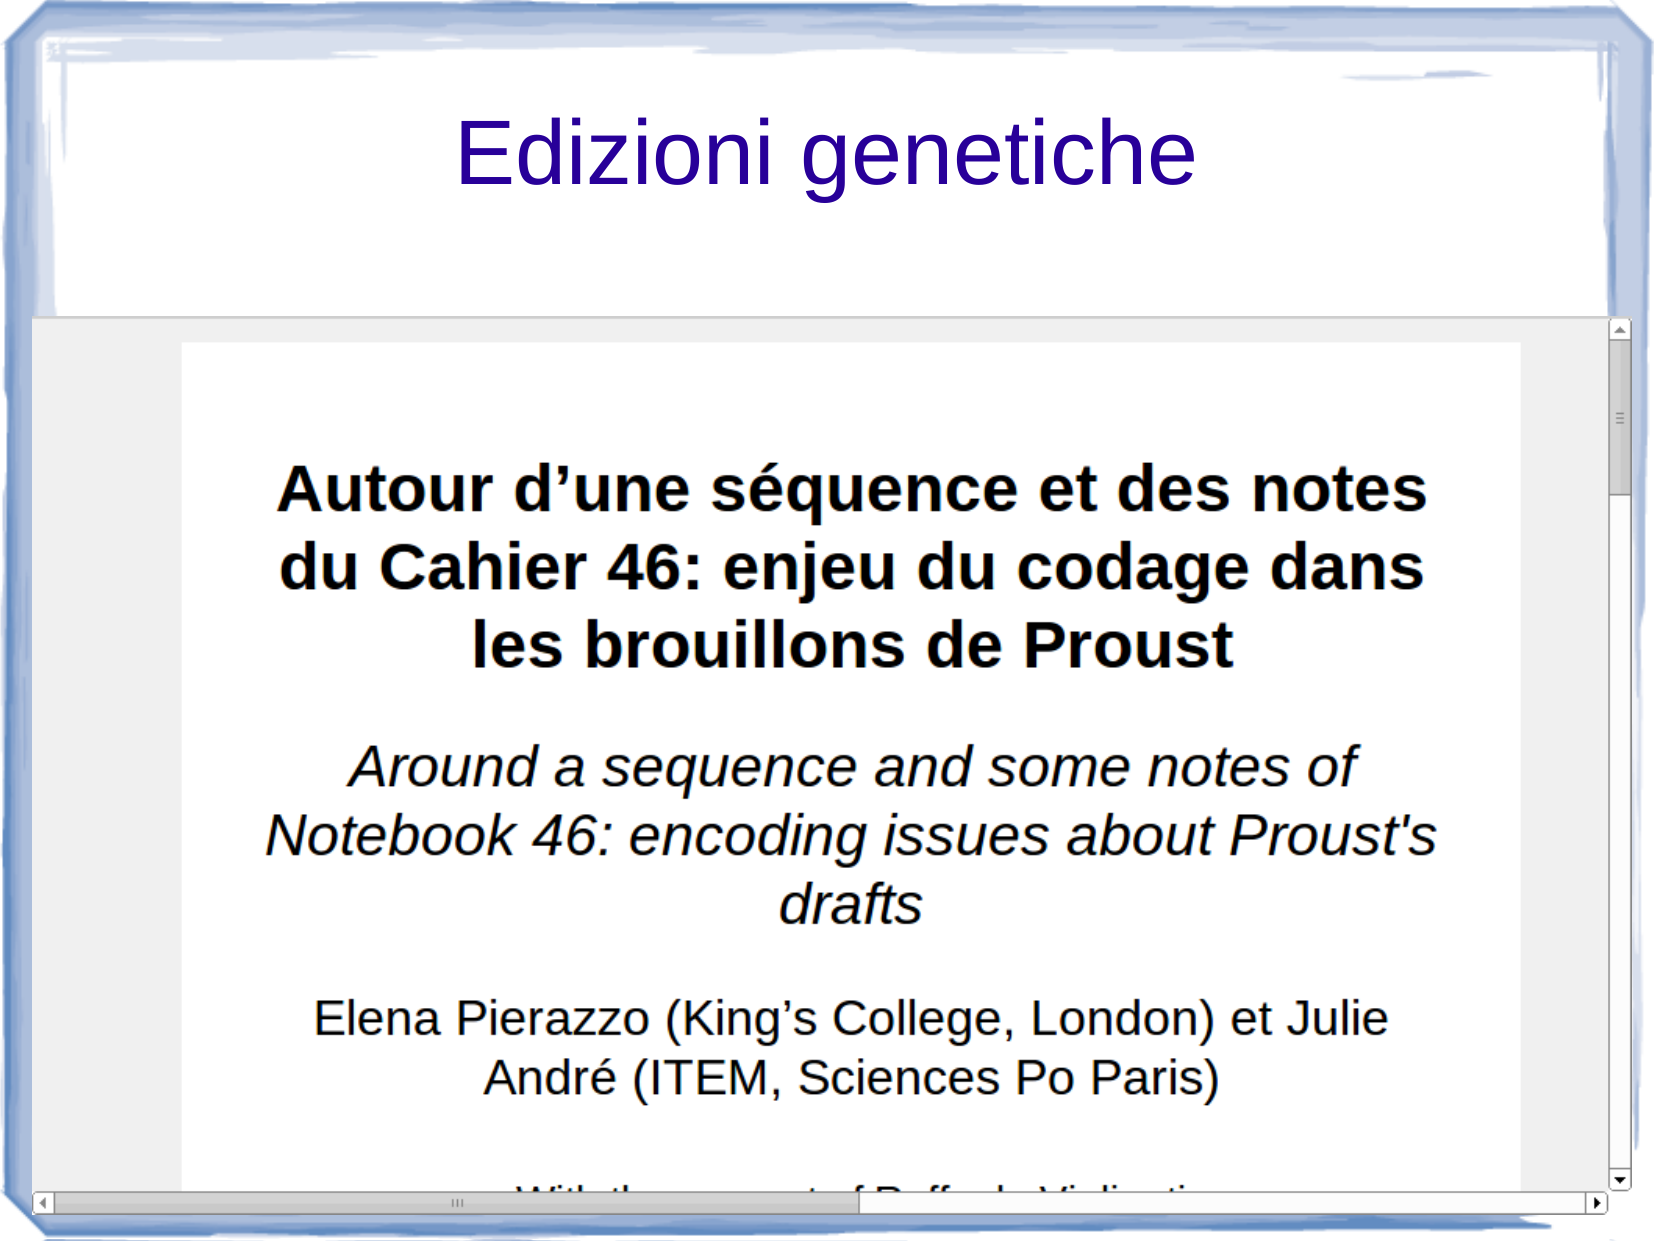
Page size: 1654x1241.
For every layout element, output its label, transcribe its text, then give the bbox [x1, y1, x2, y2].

picture [0, 0, 1654, 1241]
title Edizioni genetiche [82, 49, 1571, 257]
